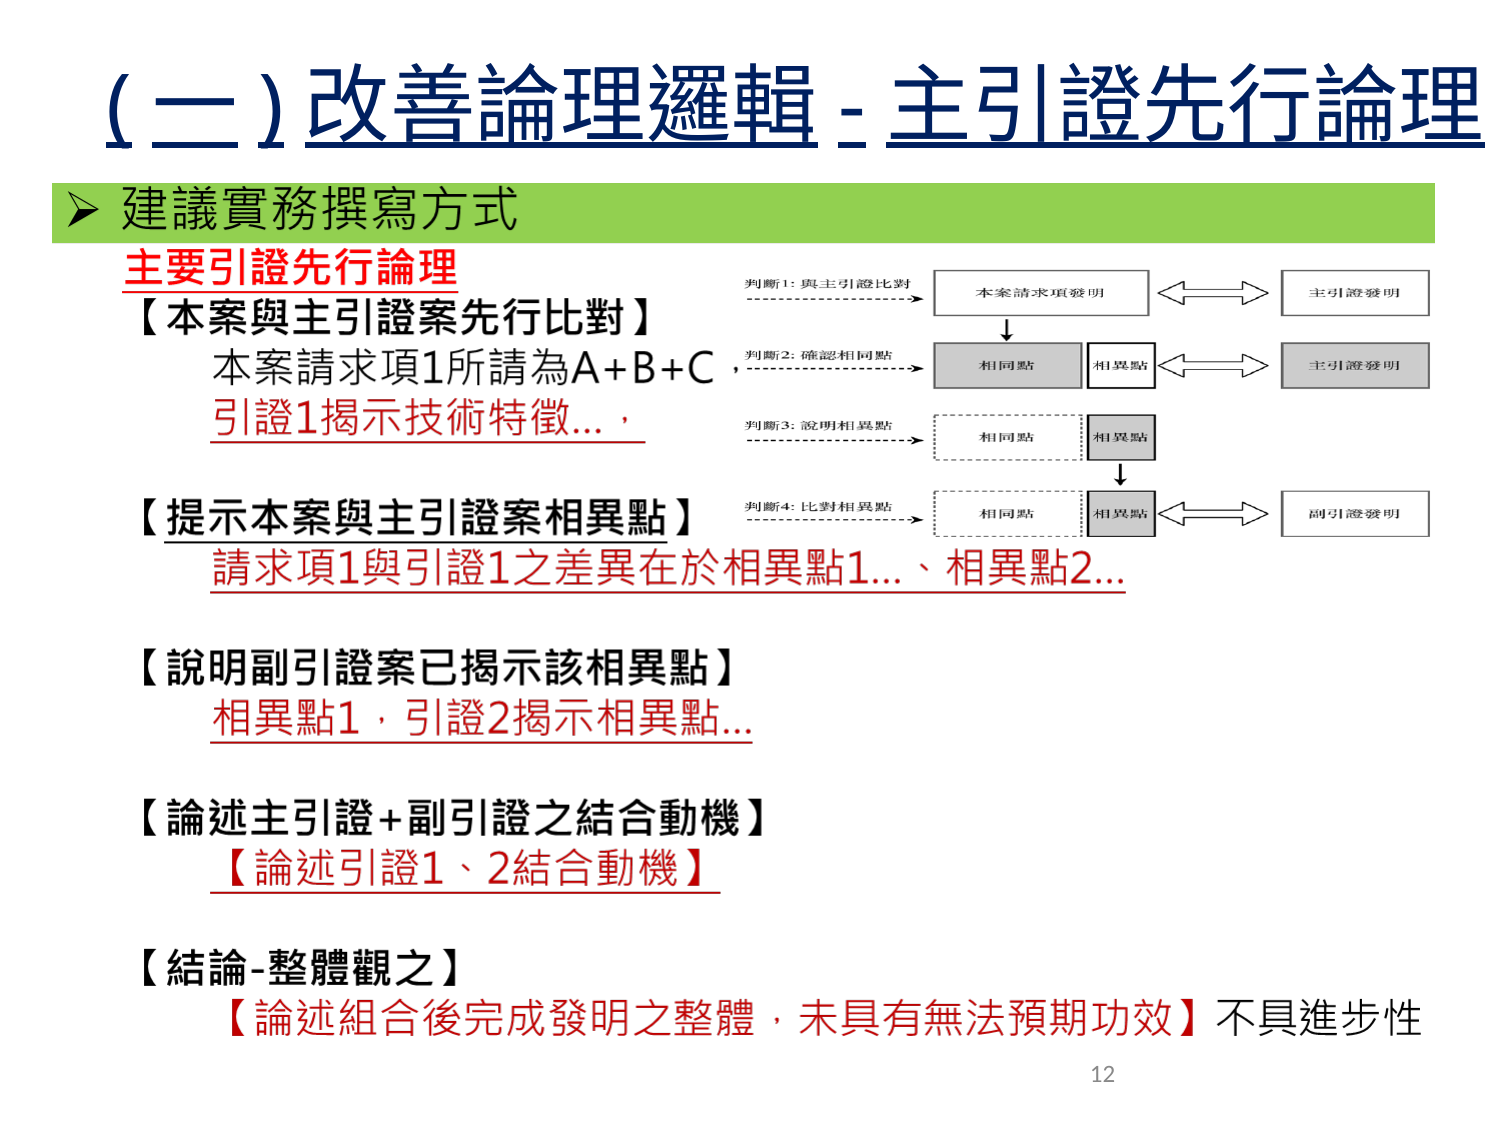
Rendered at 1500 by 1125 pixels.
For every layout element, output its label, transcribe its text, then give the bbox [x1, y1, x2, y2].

title (一)改善論理邏輯-主引證先行論理 [90, 30, 1500, 172]
picture [52, 164, 1436, 1103]
text_box 12 [1074, 1042, 1426, 1103]
